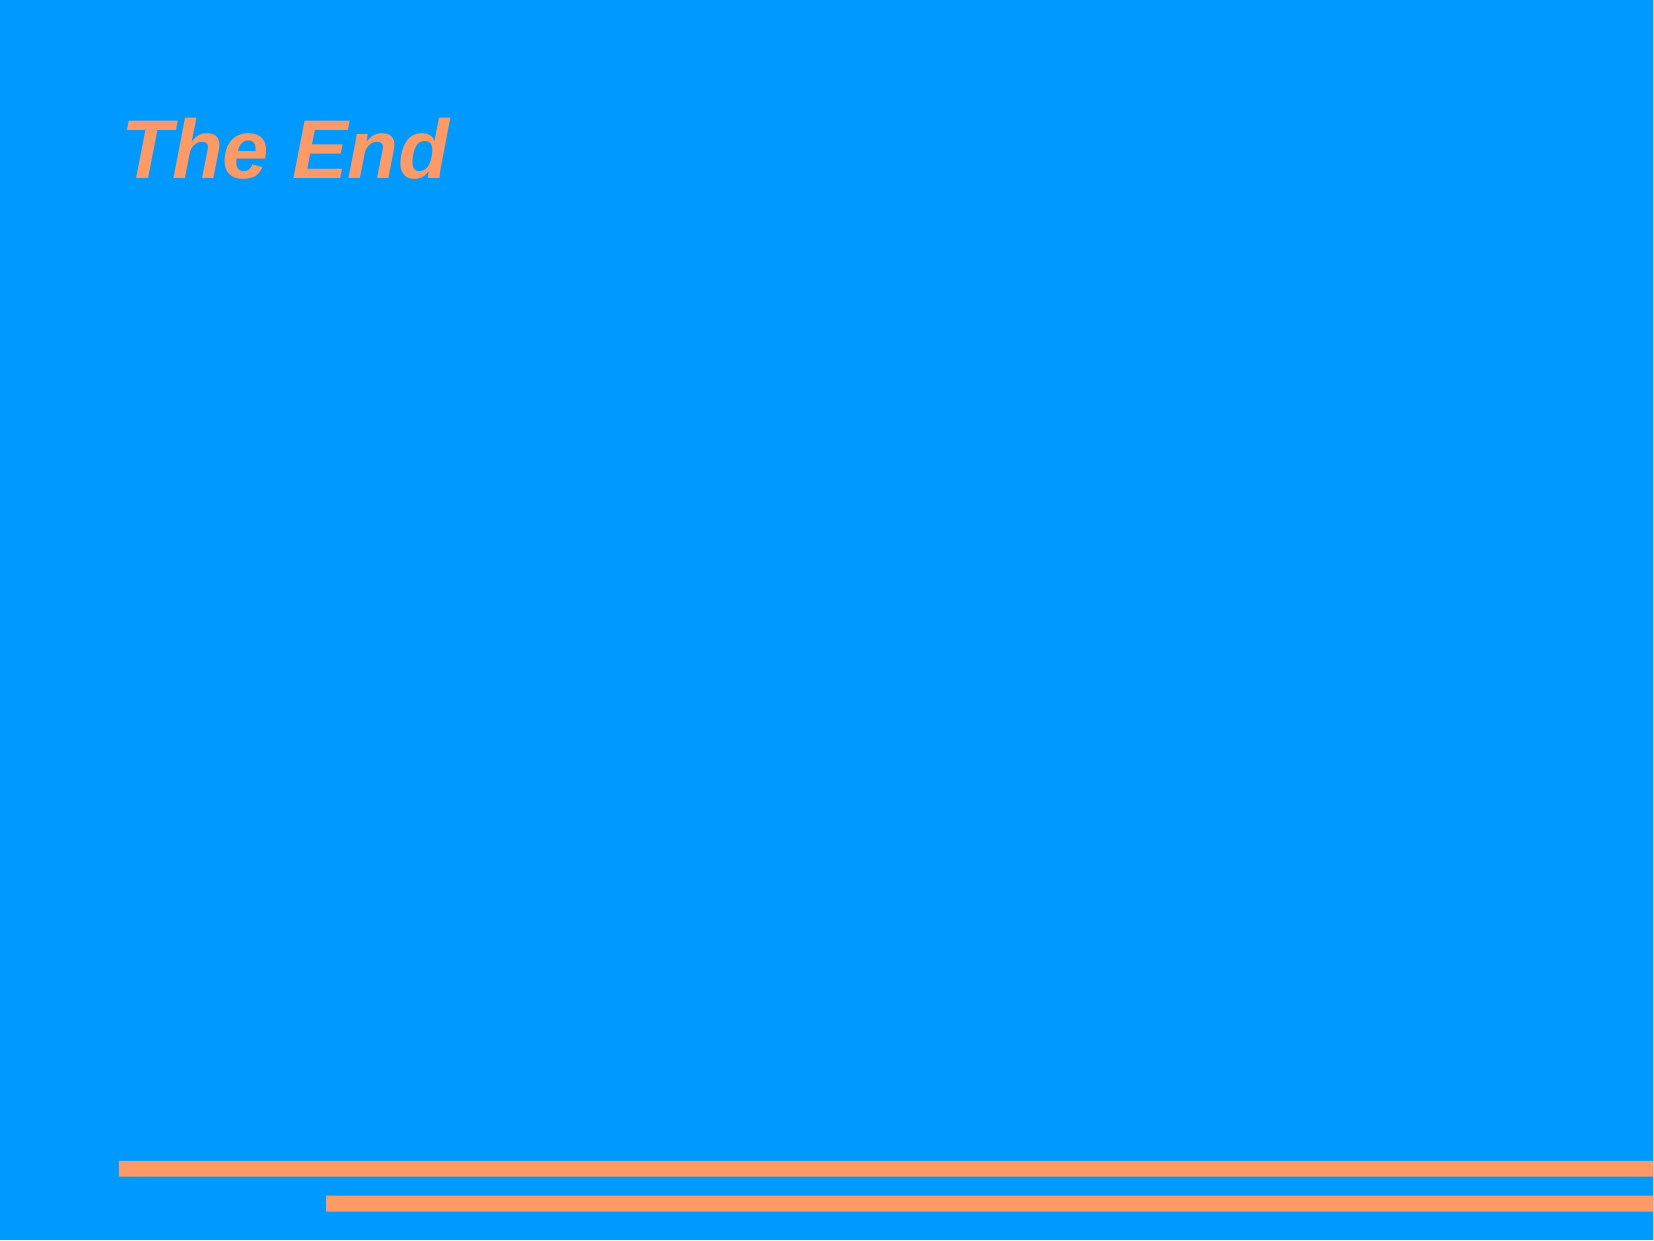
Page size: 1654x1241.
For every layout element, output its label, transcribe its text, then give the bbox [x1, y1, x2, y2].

title The End [121, 46, 1534, 254]
